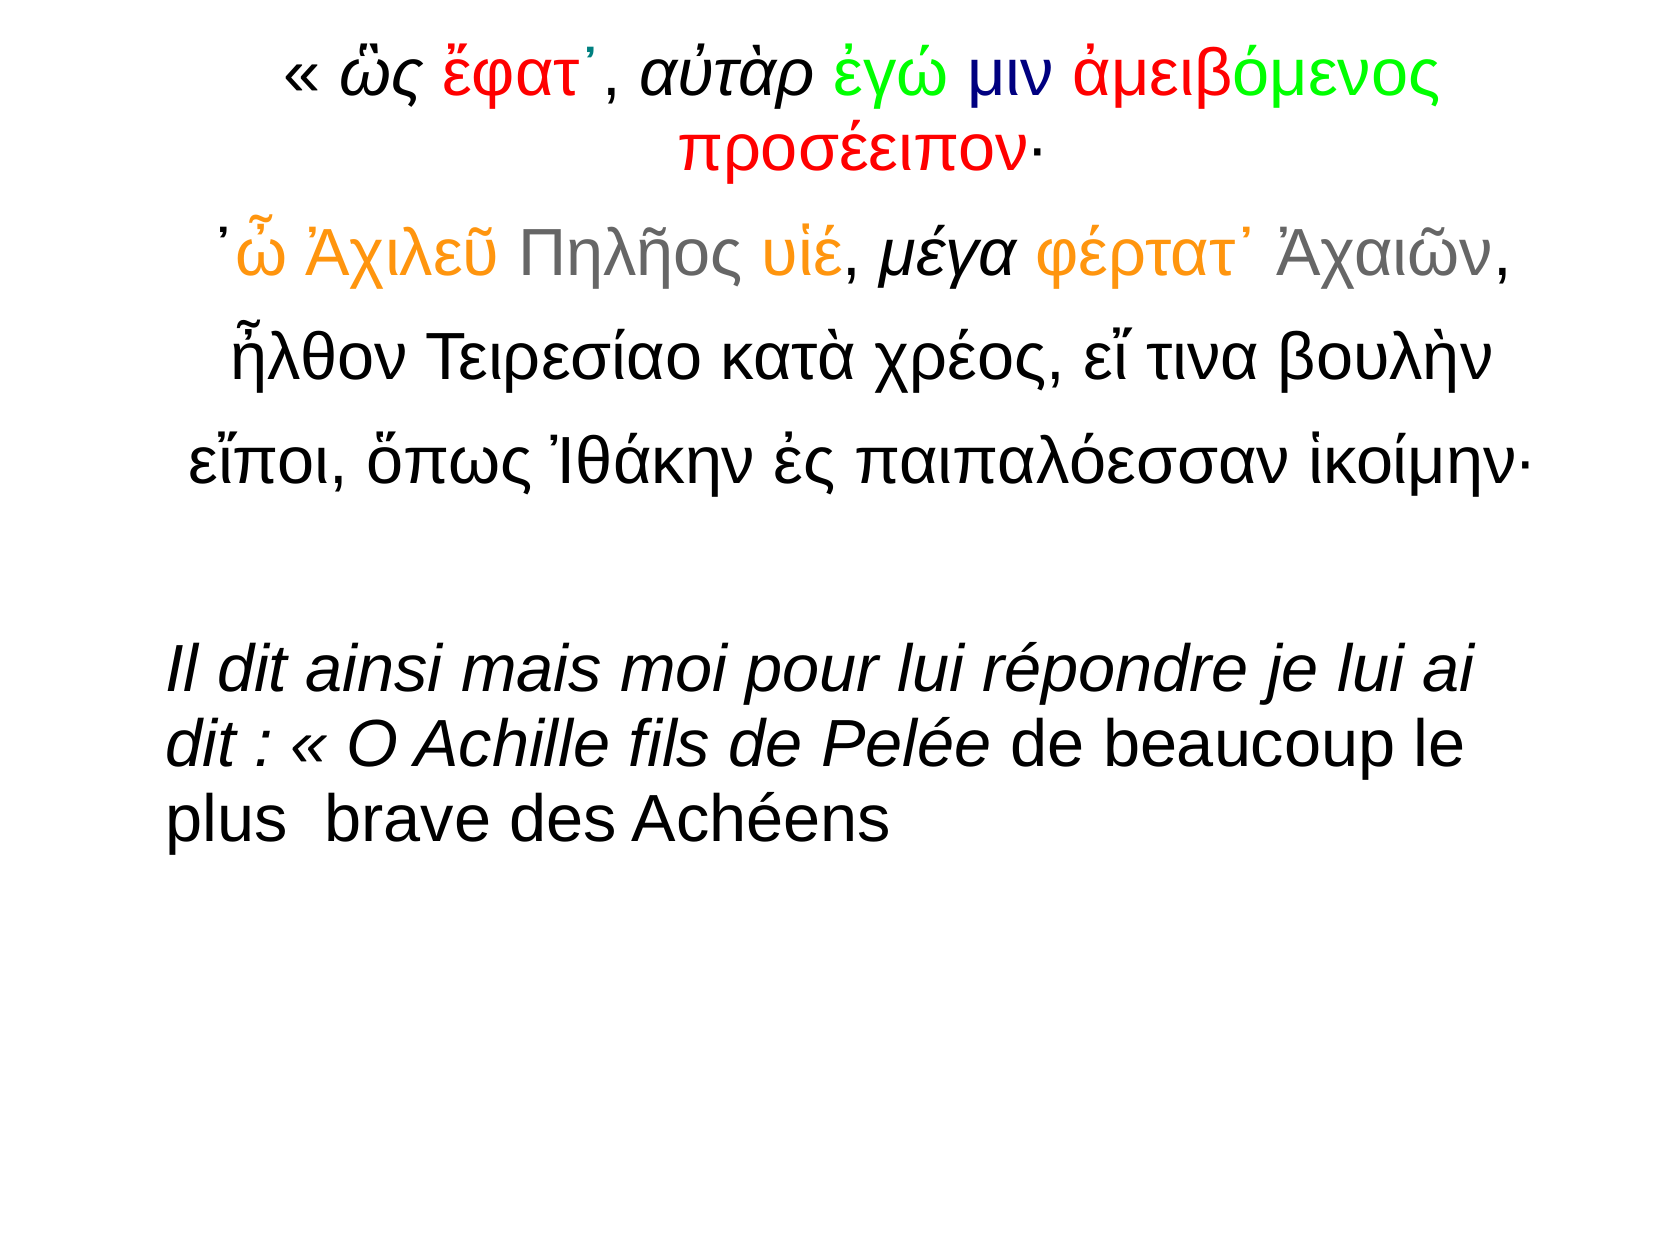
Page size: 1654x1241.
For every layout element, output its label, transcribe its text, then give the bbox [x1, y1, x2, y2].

list « ὣς ἔφατ᾽, αὐτὰρ ἐγώ μιν ἀμειβόμενος προσέειπον· ᾽ὦ Ἀχιλεῦ Πηλῆος υἱέ, μέγα φέρτατ᾽ Ἀχαιῶν, ἦλθον Τειρεσίαο κατὰ χρέος, εἴ τινα βουλὴν εἴποι, ὅπως Ἰθάκην ἐς παιπαλόεσσαν ἱκοίμην· Il dit ainsi mais moi pour lui répondre je lui ai dit : « O Achille fils de Pelée de beaucoup le plus brave des Achéens [94, 35, 1560, 1111]
